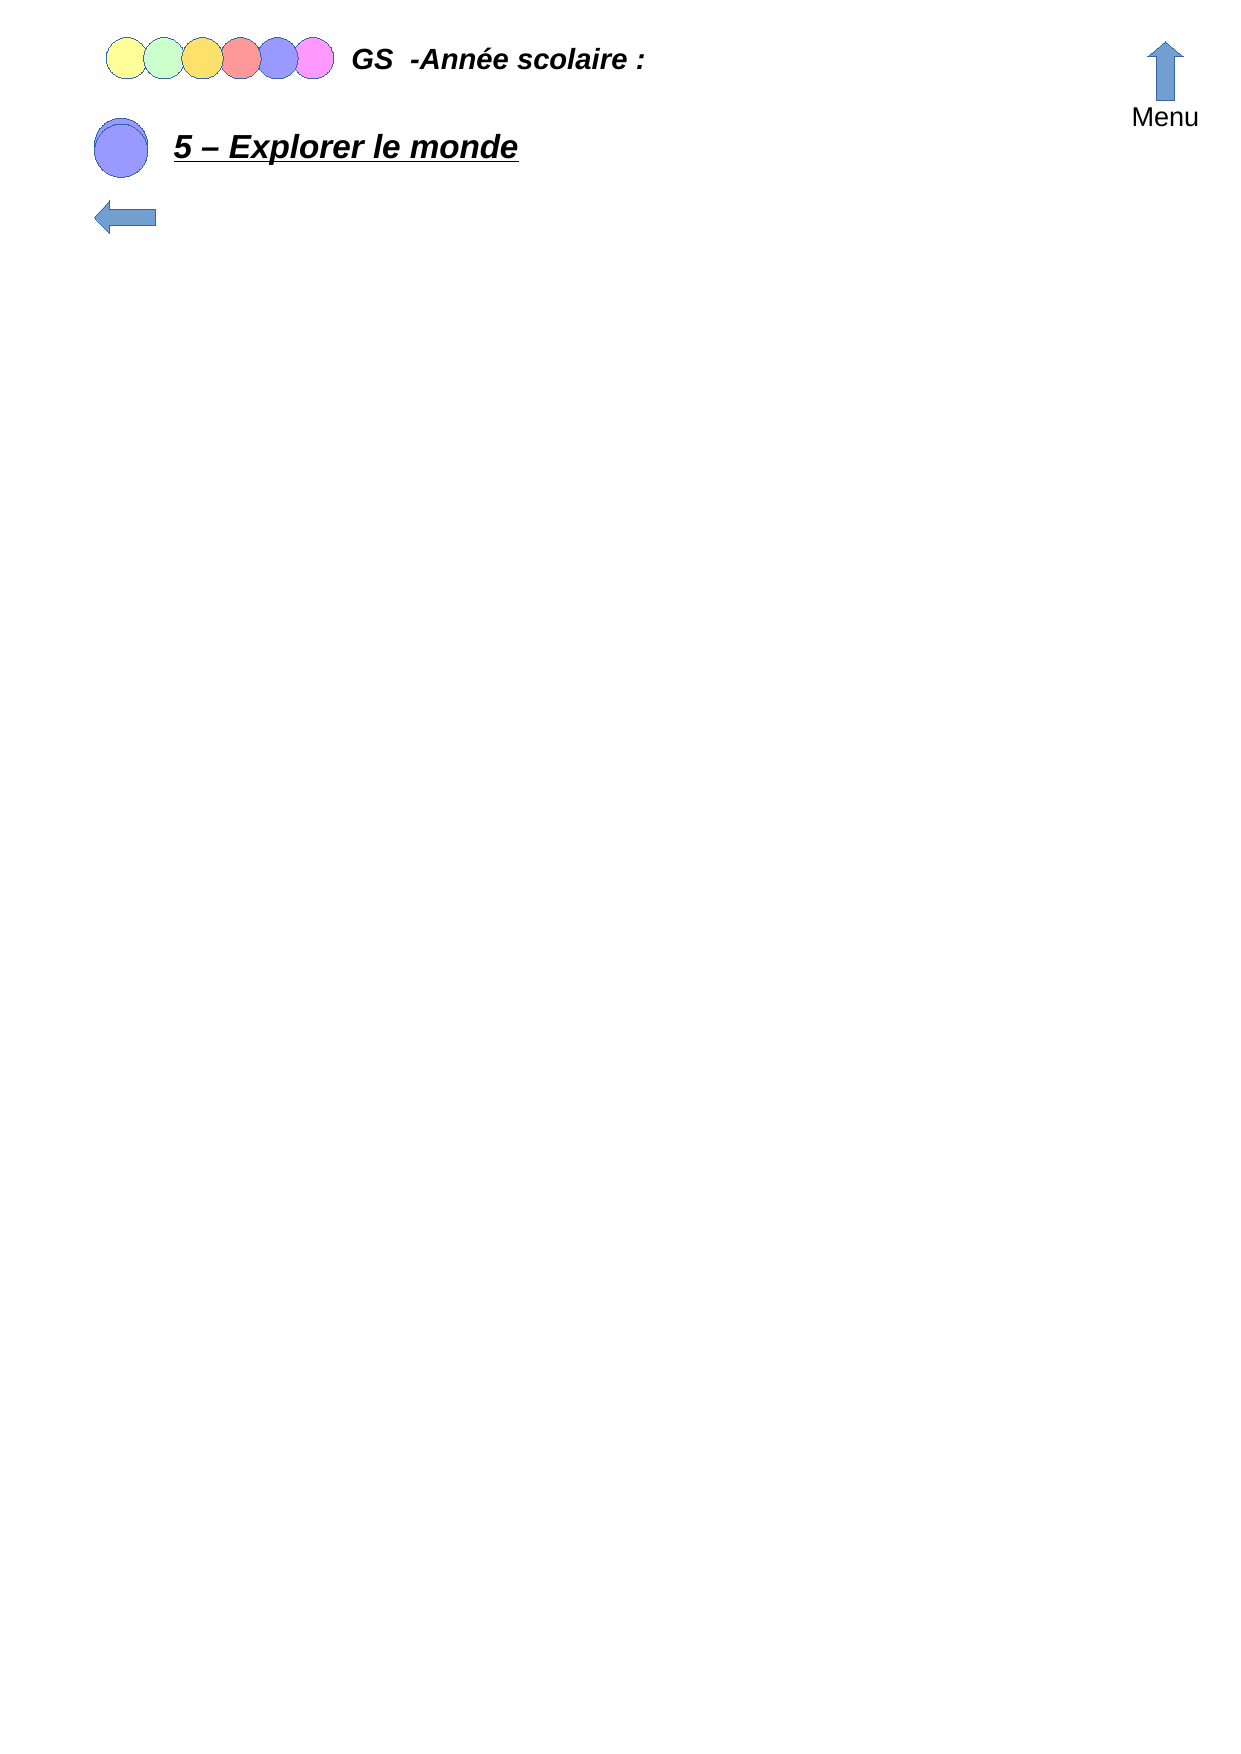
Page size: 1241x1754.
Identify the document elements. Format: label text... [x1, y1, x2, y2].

text_box GS -Année scolaire : [336, 35, 1058, 86]
text_box Menu [1147, 41, 1184, 101]
text_box [106, 37, 334, 79]
text_box [94, 118, 148, 178]
text_box 5 – Explorer le monde [149, 121, 567, 178]
text_box [94, 200, 156, 234]
